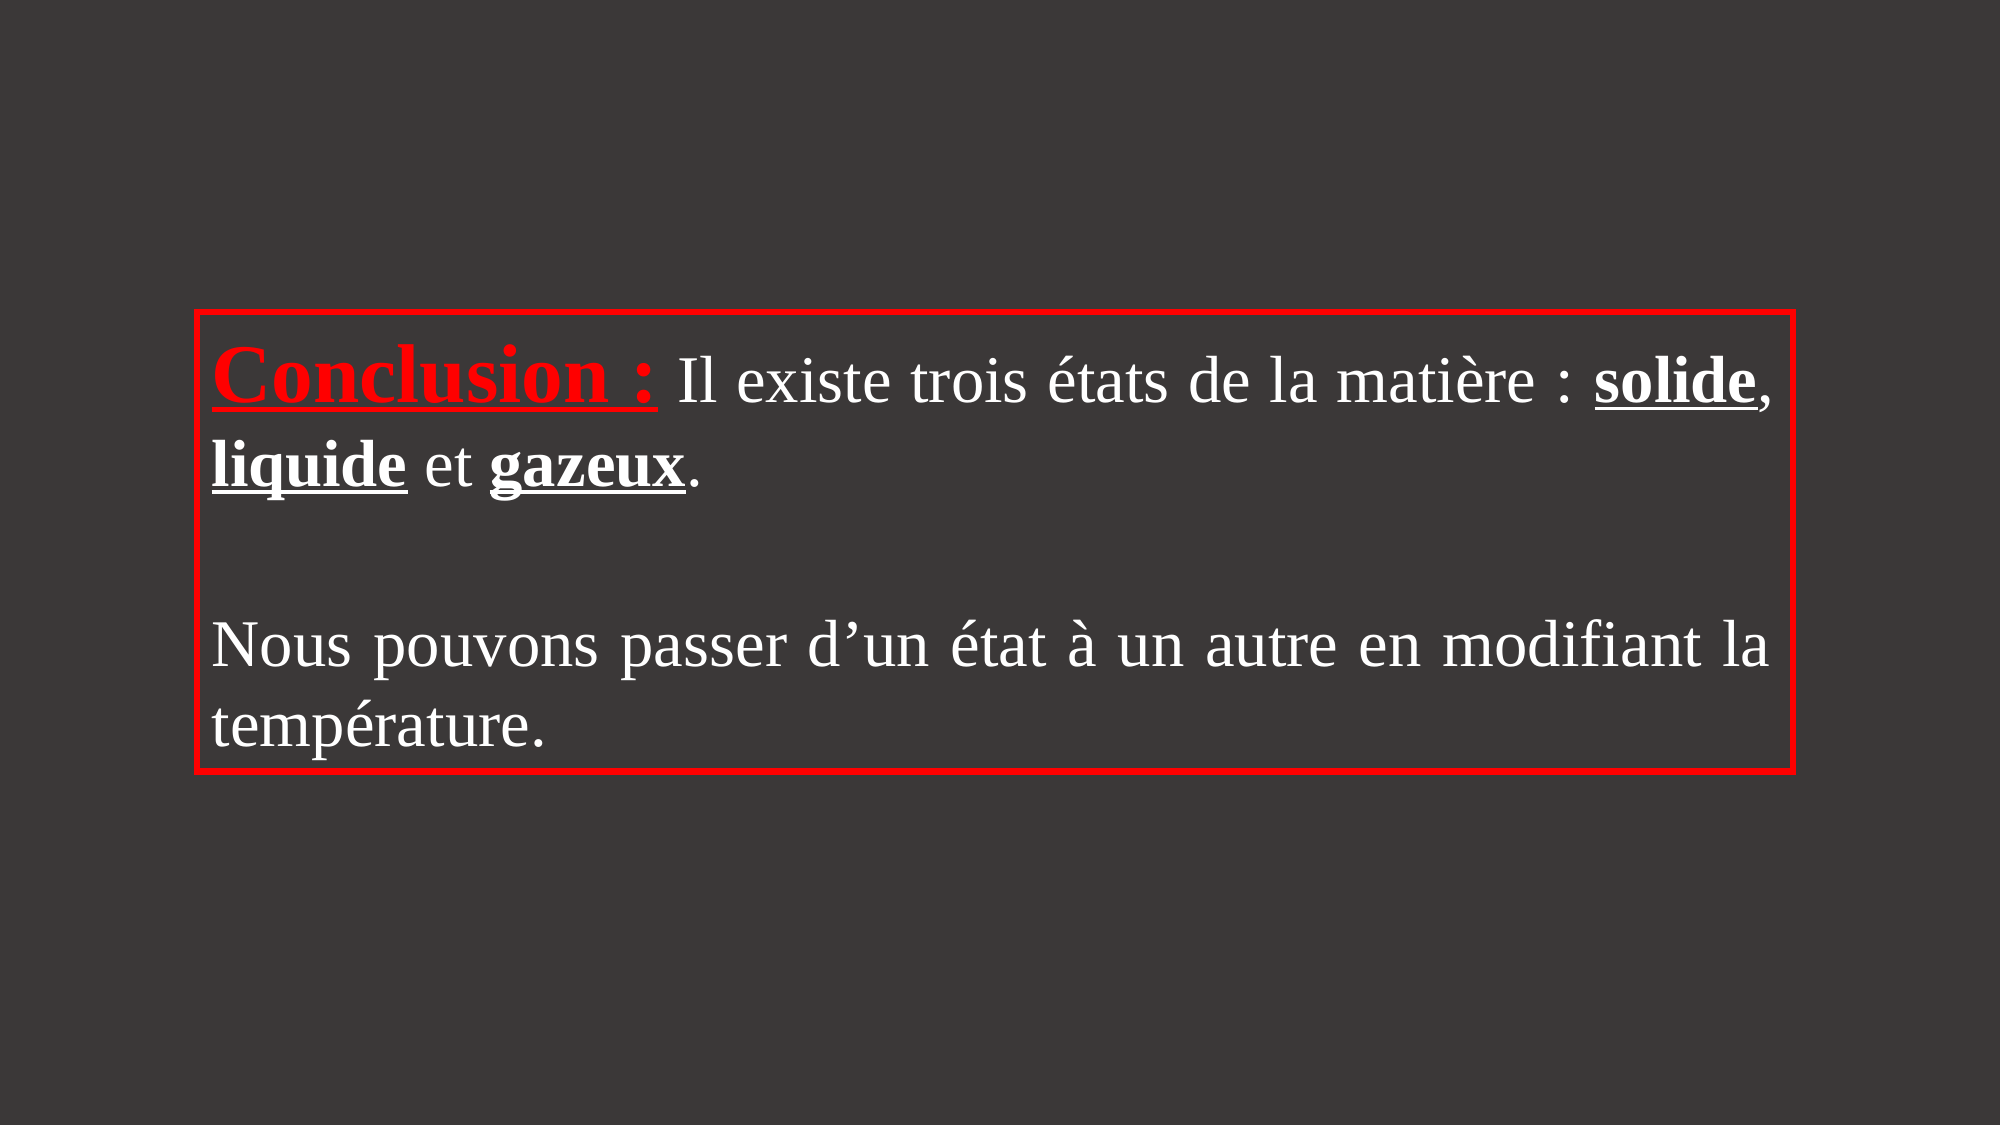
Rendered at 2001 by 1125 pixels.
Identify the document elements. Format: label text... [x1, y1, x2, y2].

text_box Conclusion : Il existe trois états de la matière : solide, liquide et gazeux. Nous pouvons passer d’un état à un autre en modifiant la température. [196, 312, 1794, 772]
